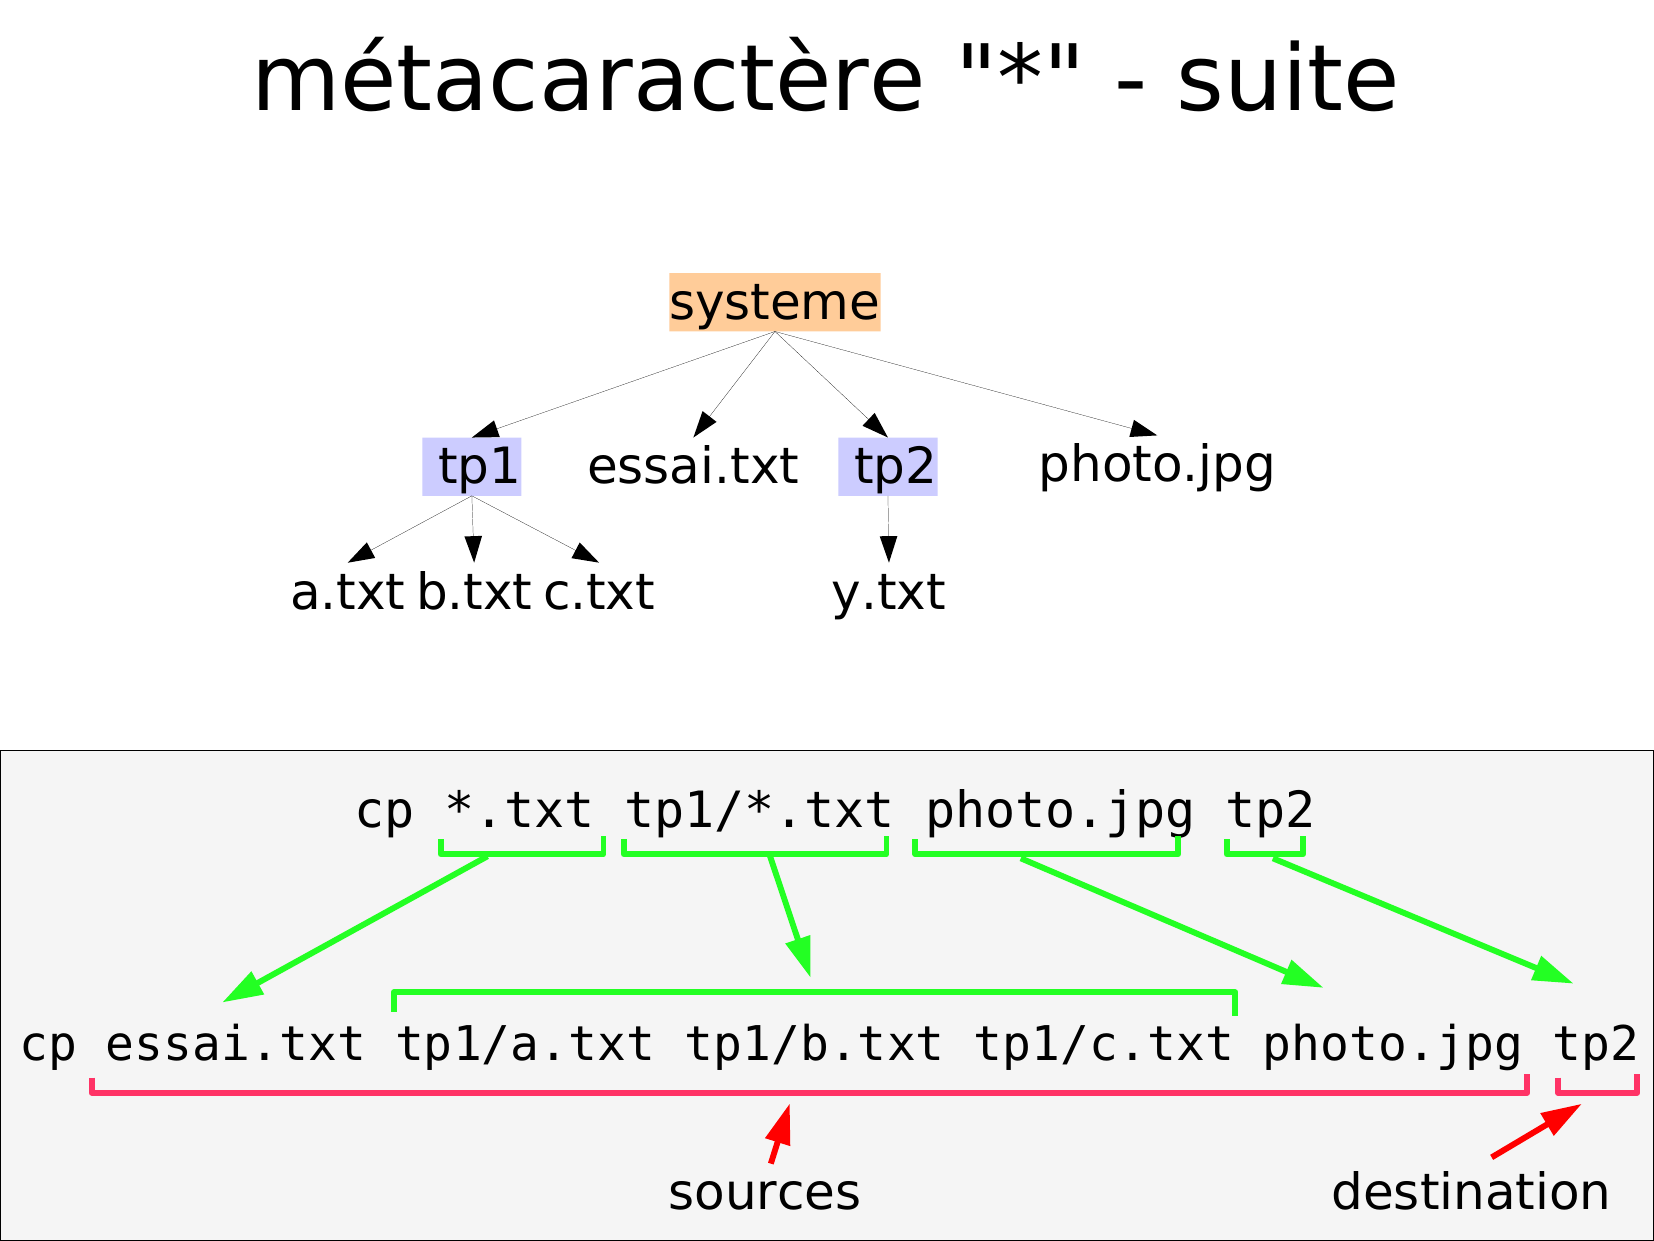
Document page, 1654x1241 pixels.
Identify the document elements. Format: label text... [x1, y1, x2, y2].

text_box tp2 [838, 437, 938, 496]
text_box sources [668, 1163, 862, 1222]
text_box y.txt [831, 562, 947, 622]
text_box c.txt [543, 562, 656, 621]
text_box cp *.txt tp1/*.txt photo.jpg tp2 [354, 781, 1315, 840]
text_box systeme [669, 273, 881, 332]
text_box b.txt [415, 562, 533, 622]
text_box cp essai.txt tp1/a.txt tp1/b.txt tp1/c.txt photo.jpg tp2 [19, 1016, 1630, 1072]
text_box photo.jpg [1038, 435, 1277, 494]
text_box essai.txt [587, 437, 800, 496]
text_box tp1 [422, 437, 522, 496]
text_box destination [1331, 1163, 1613, 1222]
text_box a.txt [289, 562, 406, 622]
text_box [0, 750, 1654, 1241]
title métacaractère "*" - suite [136, 17, 1518, 140]
